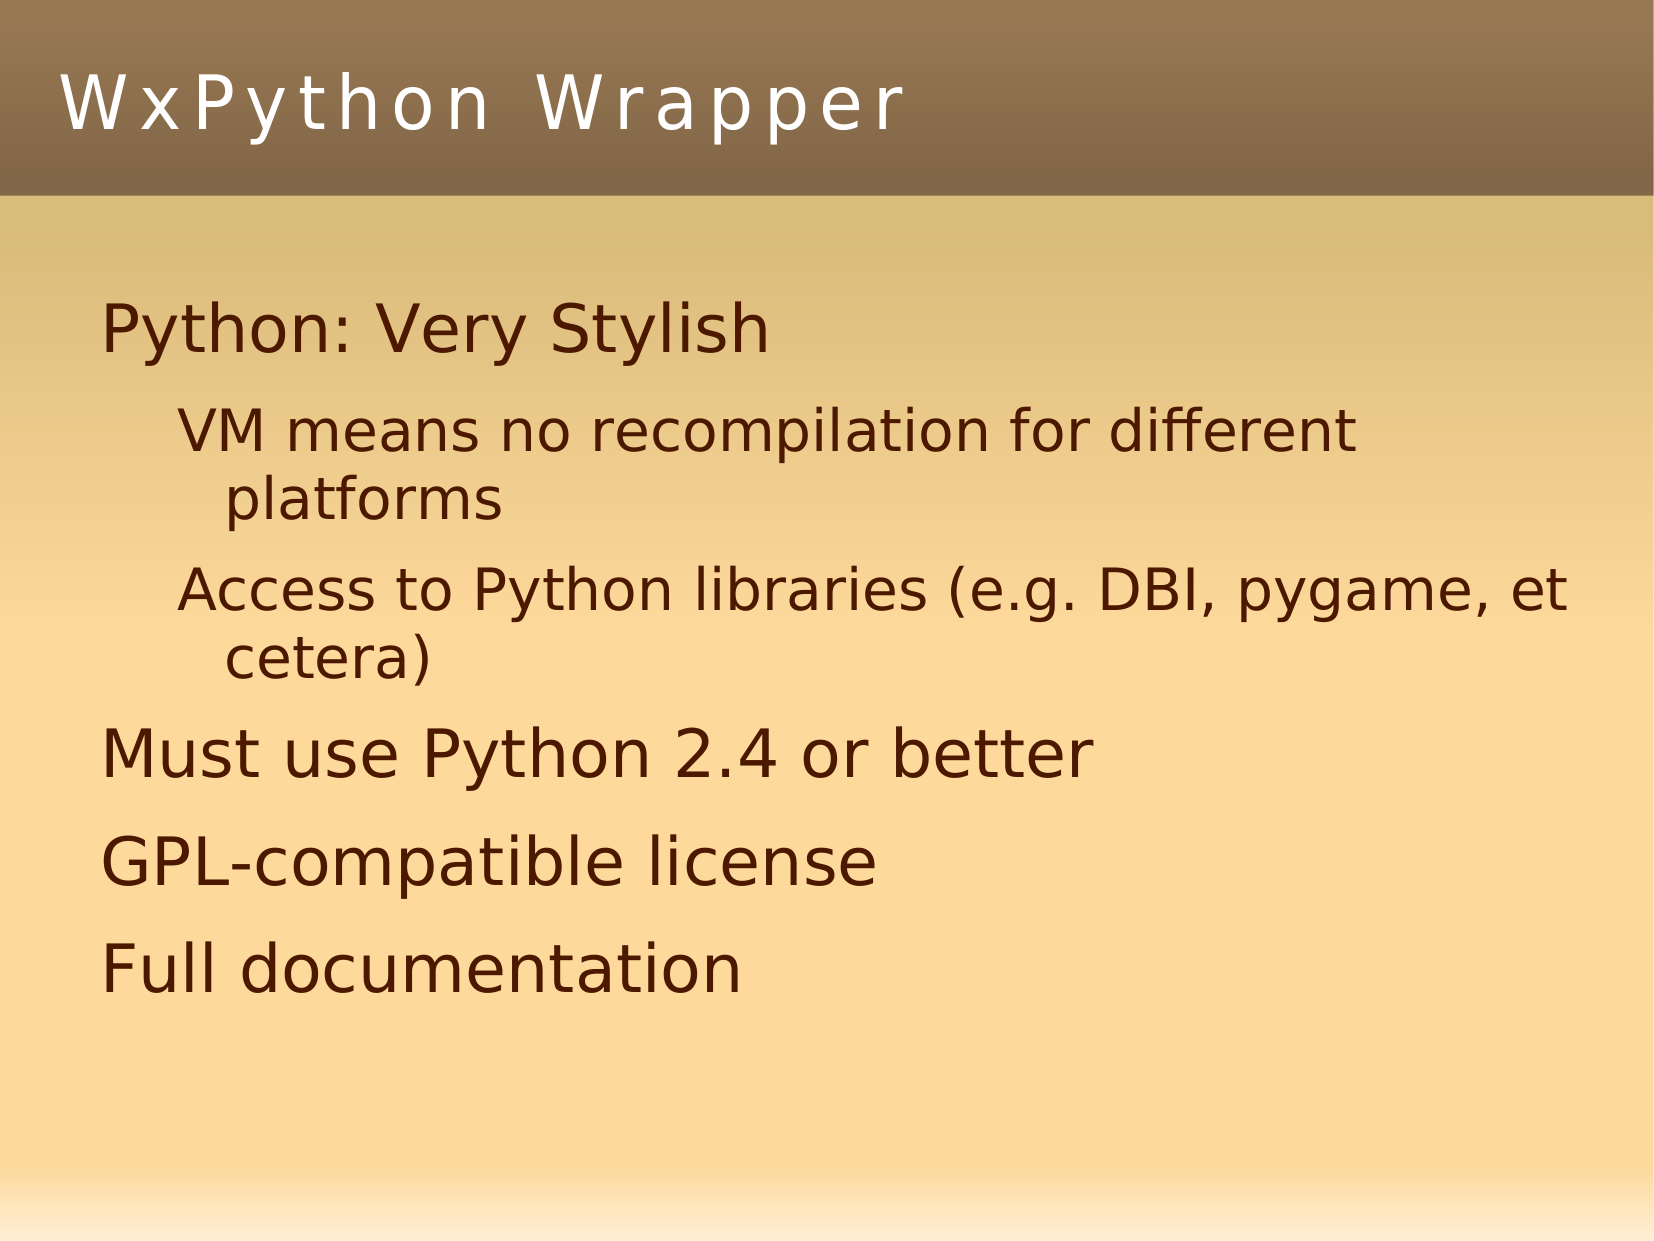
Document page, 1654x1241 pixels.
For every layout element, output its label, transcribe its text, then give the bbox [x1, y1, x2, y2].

picture [0, 0, 1654, 1241]
title WxPython Wrapper [59, 29, 1595, 178]
list Python: Very Stylish VM means no recompilation for different platforms Access to Python libraries (e.g. DBI, pygame, et cetera) Must use Python 2.4 or better GPL-compatible license Full documentation [82, 290, 1571, 1109]
